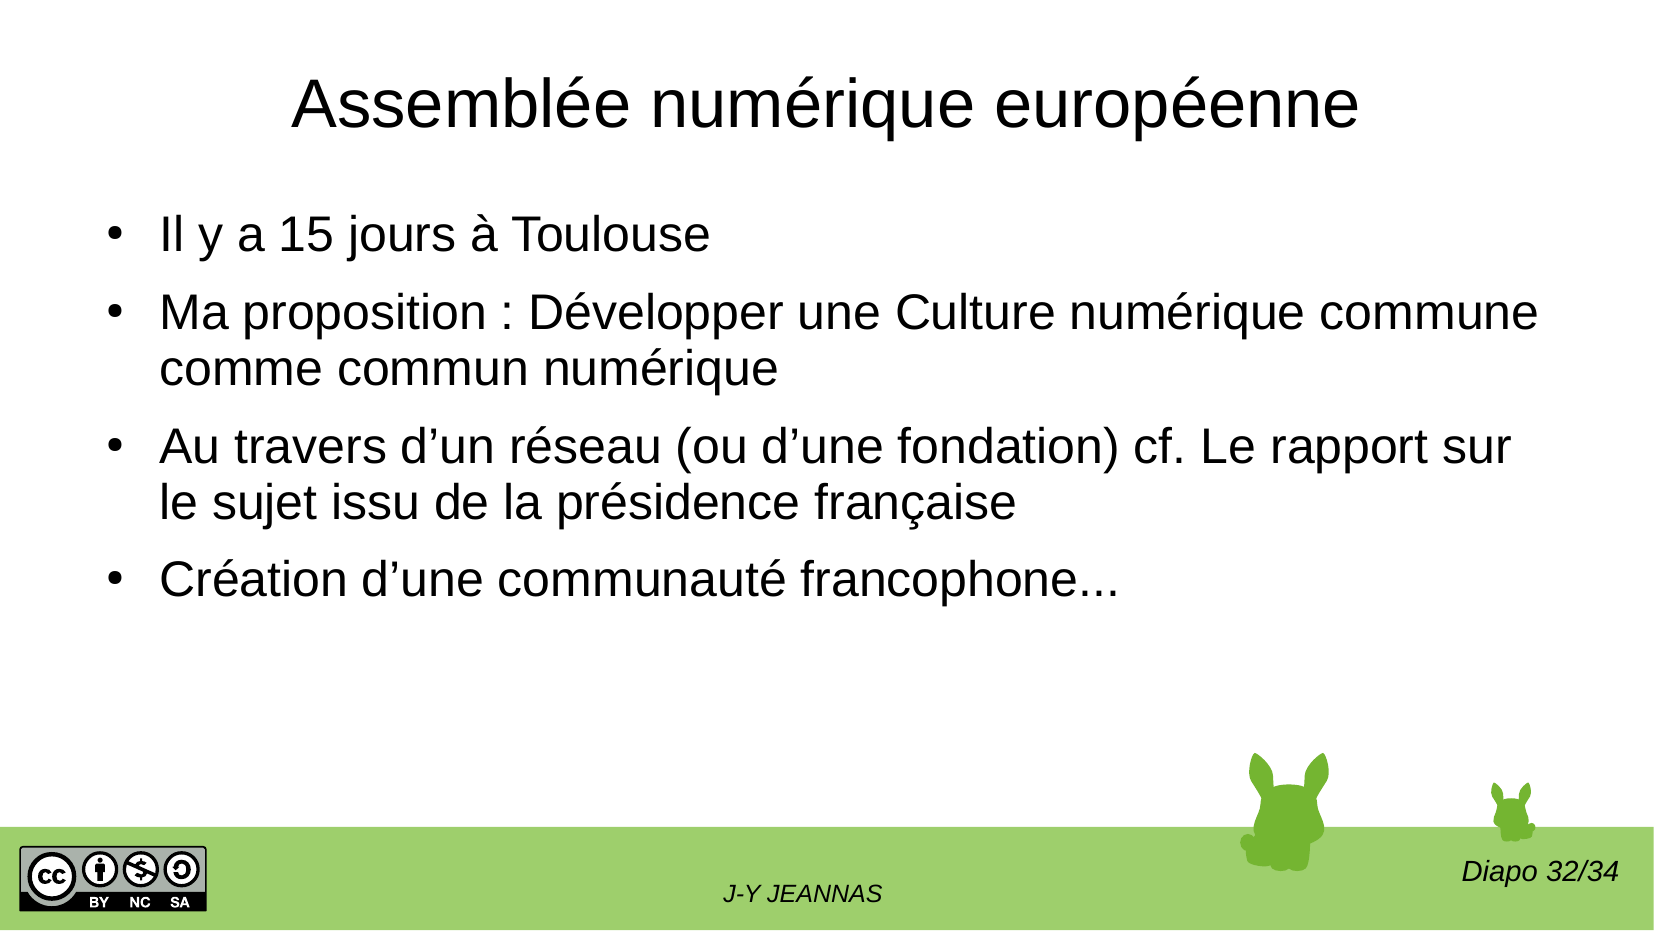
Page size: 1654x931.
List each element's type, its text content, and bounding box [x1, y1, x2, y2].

list Il y a 15 jours à Toulouse Ma proposition : Développer une Culture numérique commune comme commun numérique Au travers d’un réseau (ou d’une fondation) cf. Le rapport sur le sujet issu de la présidence française Création d’une communauté francophone... [88, 206, 1565, 739]
title Assemblée numérique européenne [88, 29, 1565, 178]
